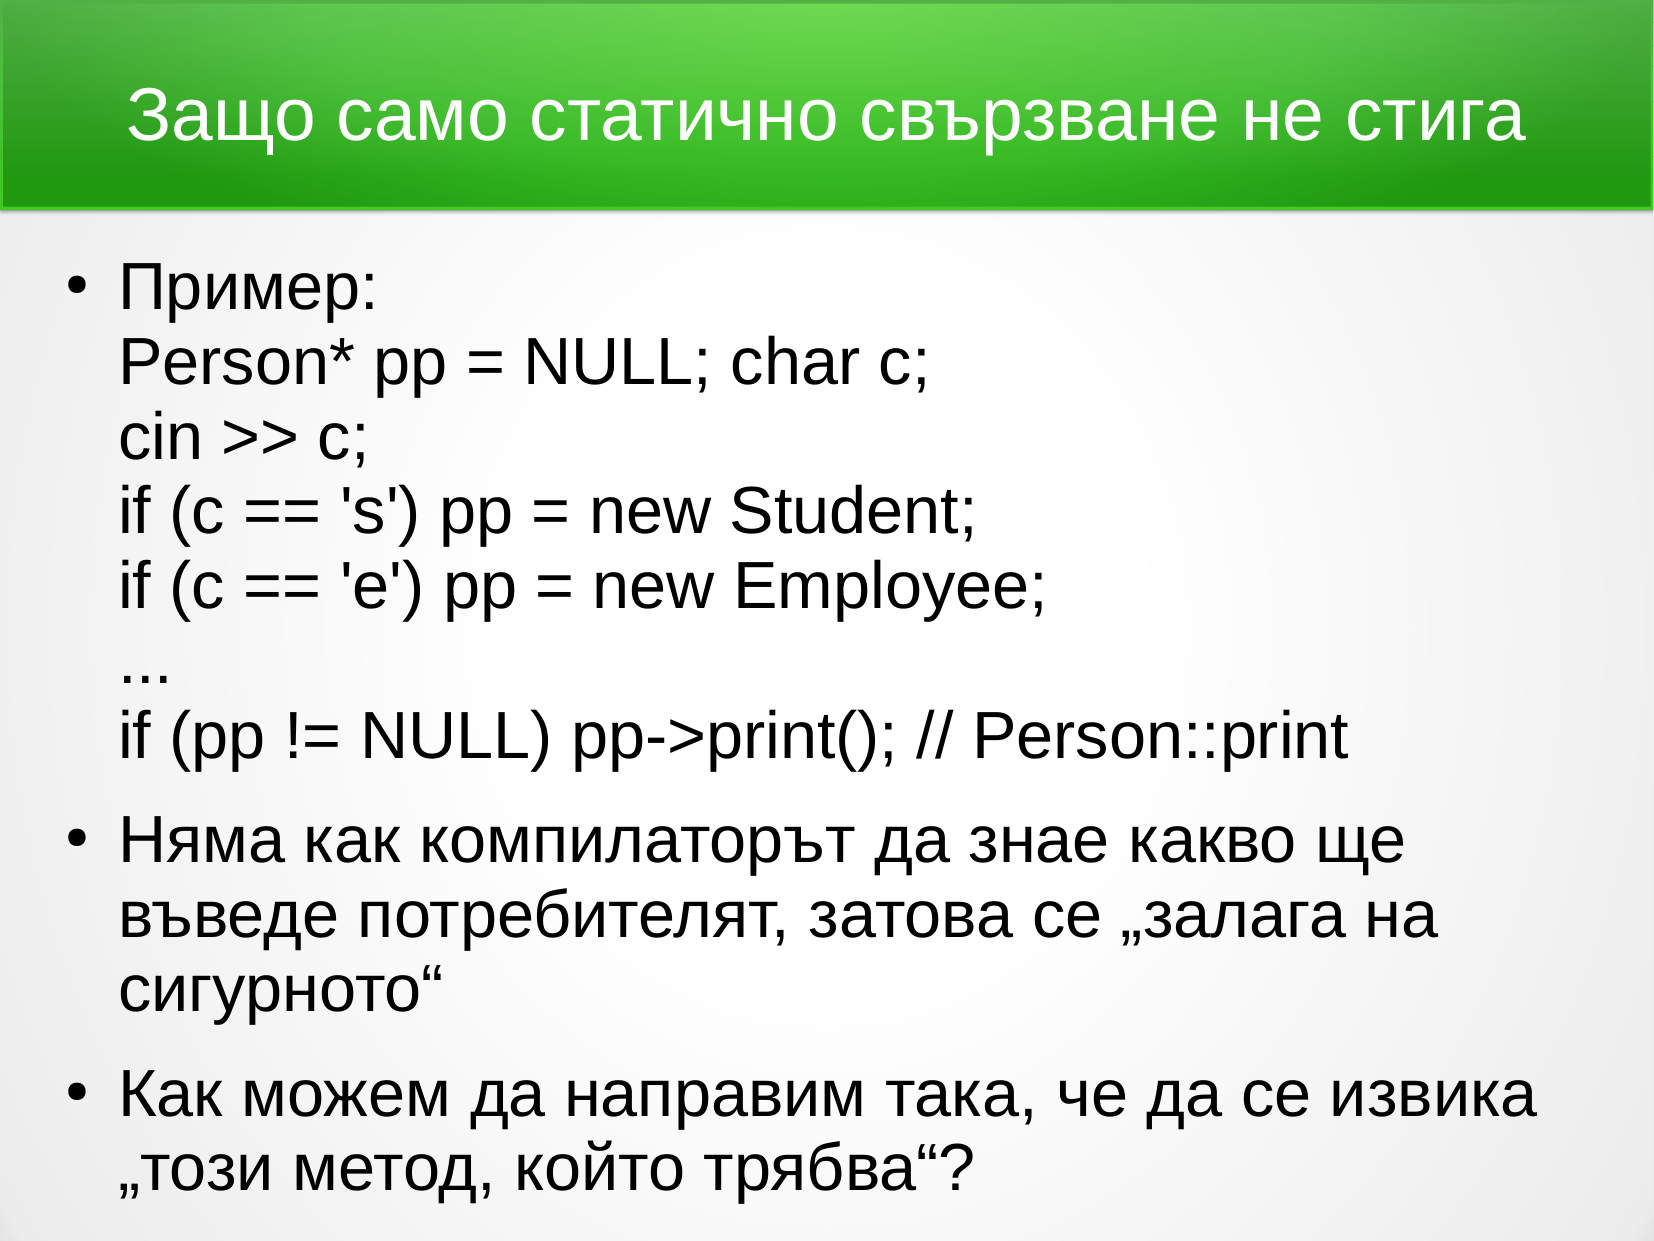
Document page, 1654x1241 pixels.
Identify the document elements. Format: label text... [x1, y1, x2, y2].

title Защо само статично свързване не стига [82, 49, 1571, 179]
list Пример: Person* pp = NULL; char c; cin >> c; if (c == 's') pp = new Student; if (c == 'e') pp = new Employee; ... if (pp != NULL) pp->print(); // Person::print Няма как компилаторът да знае какво ще въведе потребителят, затова се „залага на сигурното“ Как можем да направим така, че да се извика „този метод, който трябва“? [47, 249, 1619, 1217]
